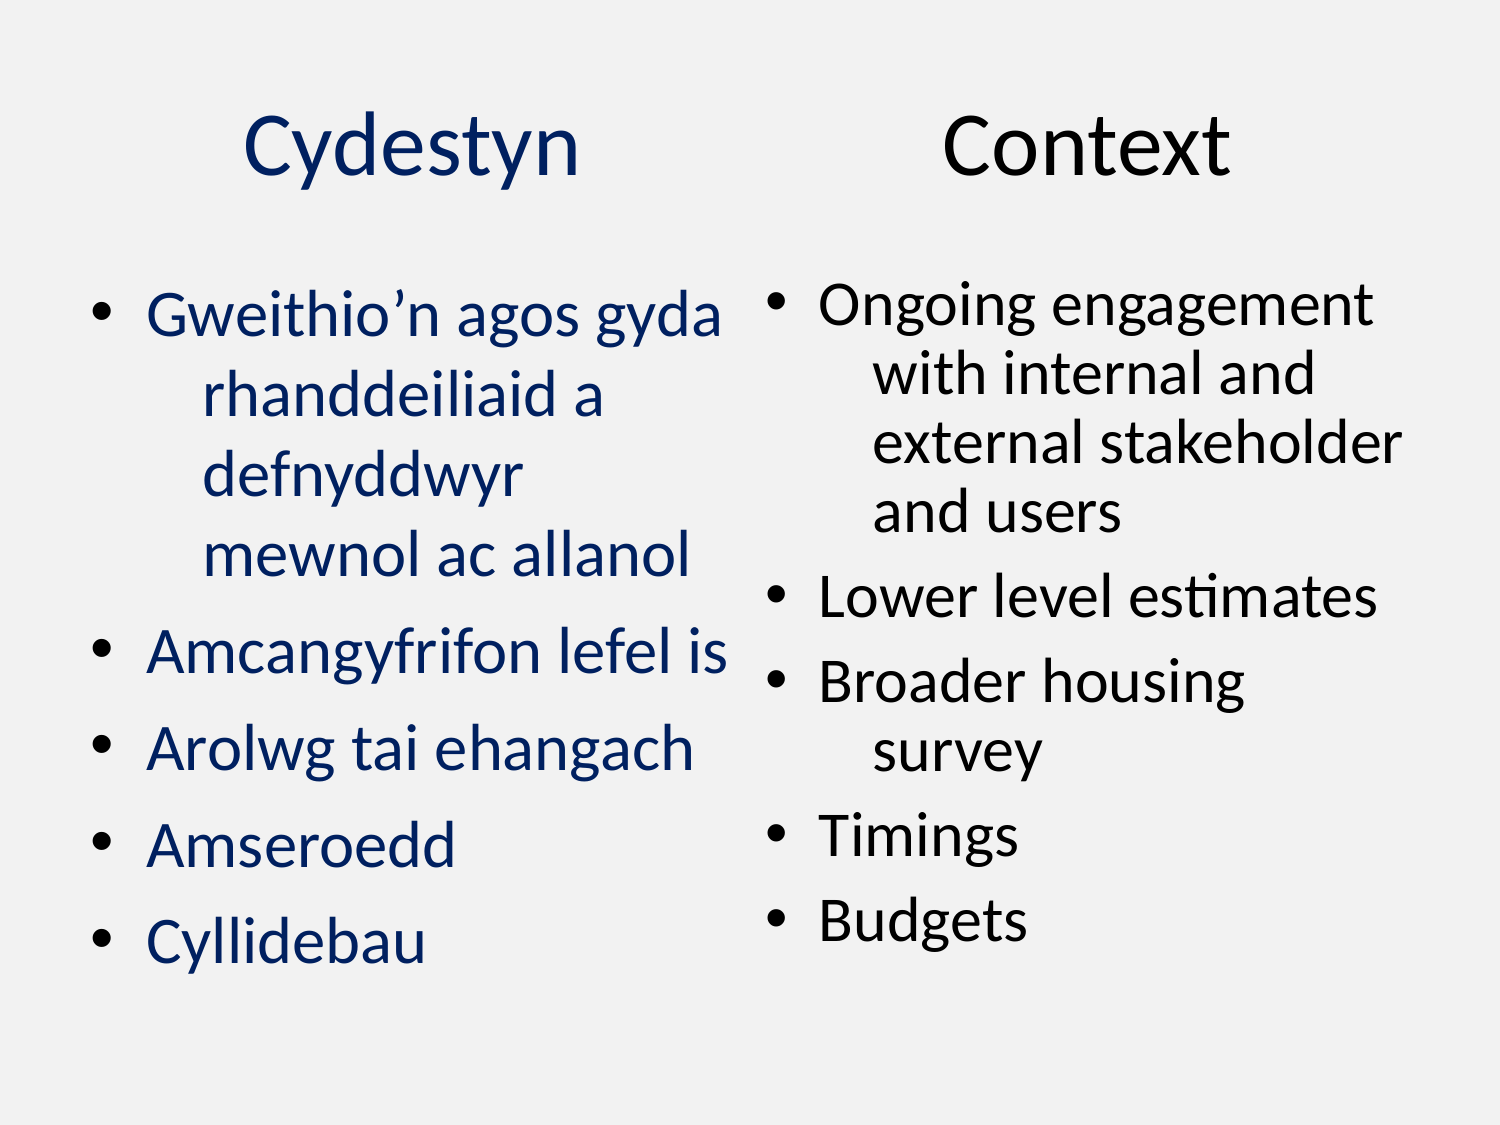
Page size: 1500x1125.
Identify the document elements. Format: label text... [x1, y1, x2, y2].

title Context [751, 45, 1426, 233]
list Ongoing engagement with internal and external stakeholder and users Lower level estimates Broader housing survey Timings Budgets [751, 262, 1426, 1005]
text_box Cydestyn [75, 45, 751, 233]
text_box Gweithio’n agos gyda rhanddeiliaid a defnyddwyr mewnol ac allanol Amcangyfrifon lefel is Arolwg tai ehangach Amseroedd Cyllidebau [75, 262, 751, 1005]
